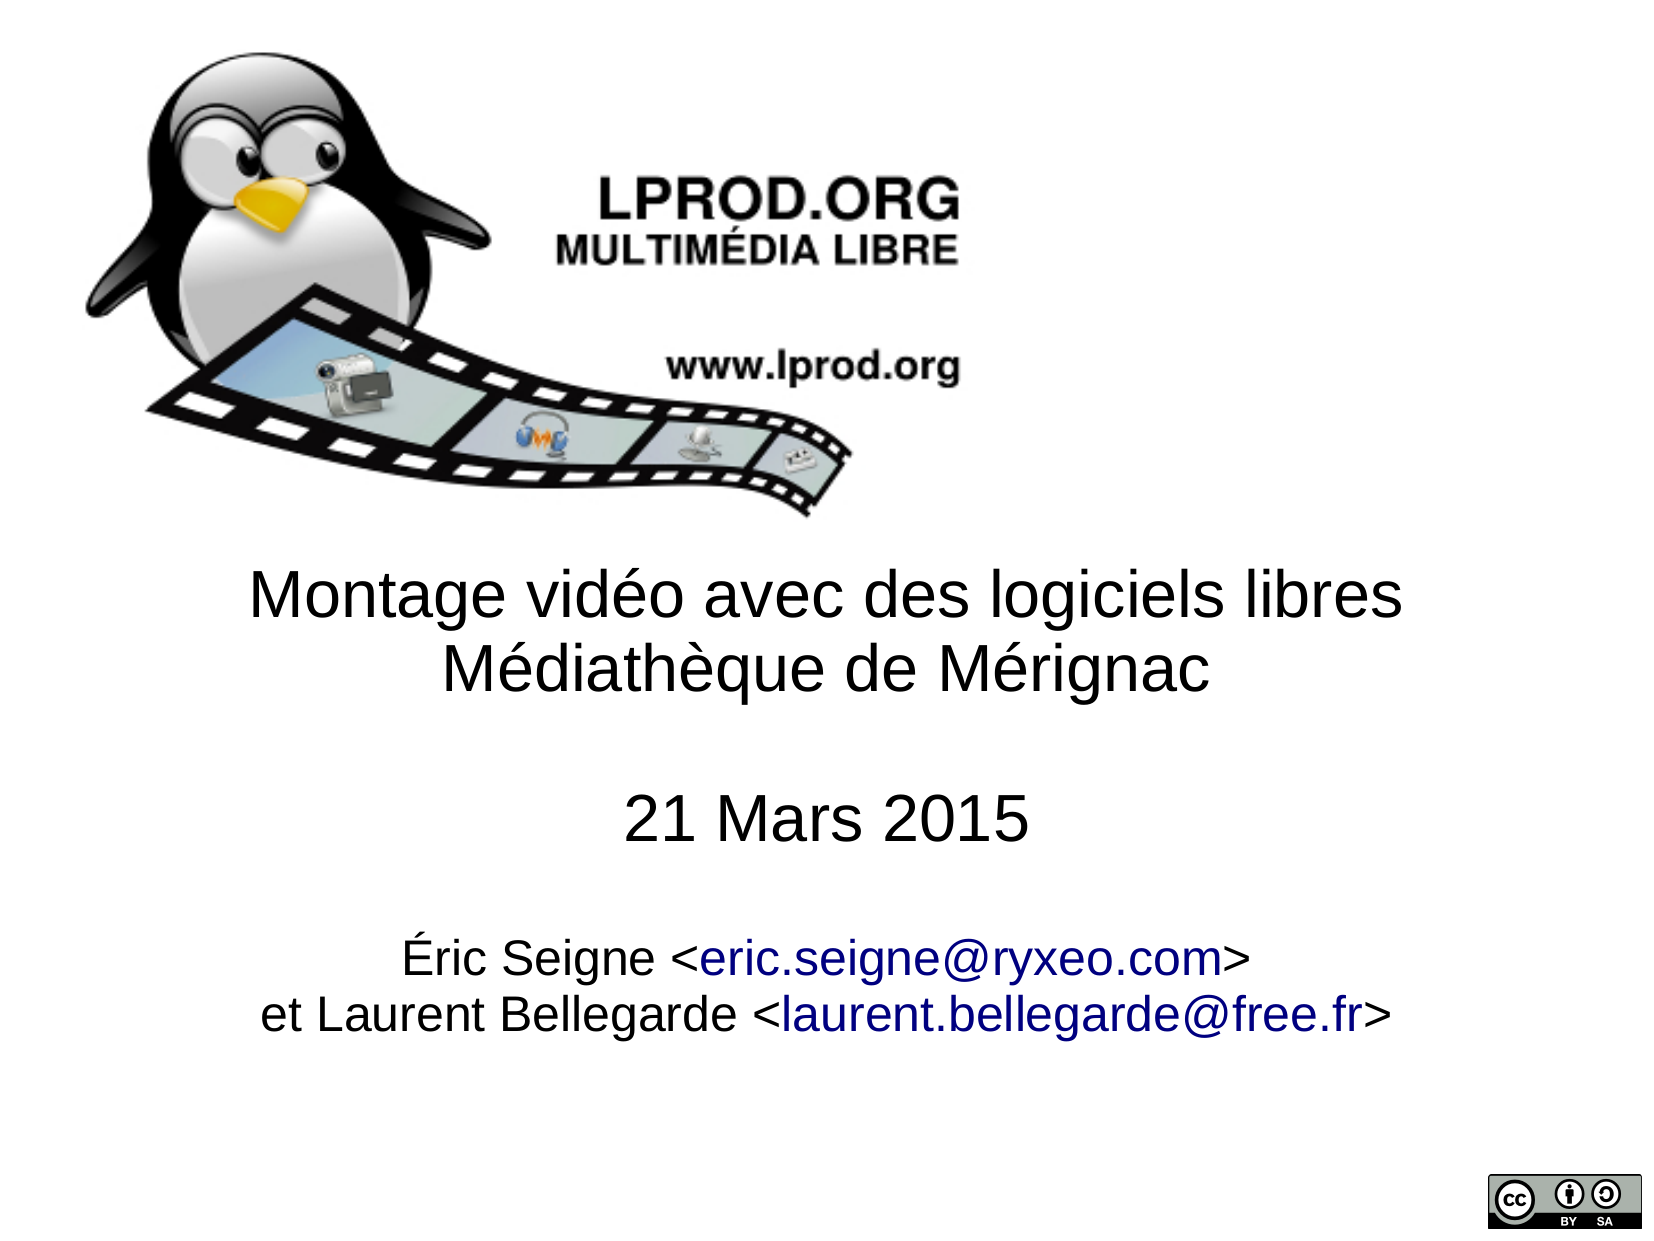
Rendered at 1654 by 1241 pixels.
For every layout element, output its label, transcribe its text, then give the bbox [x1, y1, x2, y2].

subtitle Montage vidéo avec des logiciels libres Médiathèque de Mérignac 21 Mars 2015 Éric Seigne <eric.seigne@ryxeo.com> et Laurent Bellegarde <laurent.bellegarde@free.fr> [82, 257, 1571, 1043]
picture [82, 49, 993, 257]
picture [1488, 1174, 1642, 1229]
